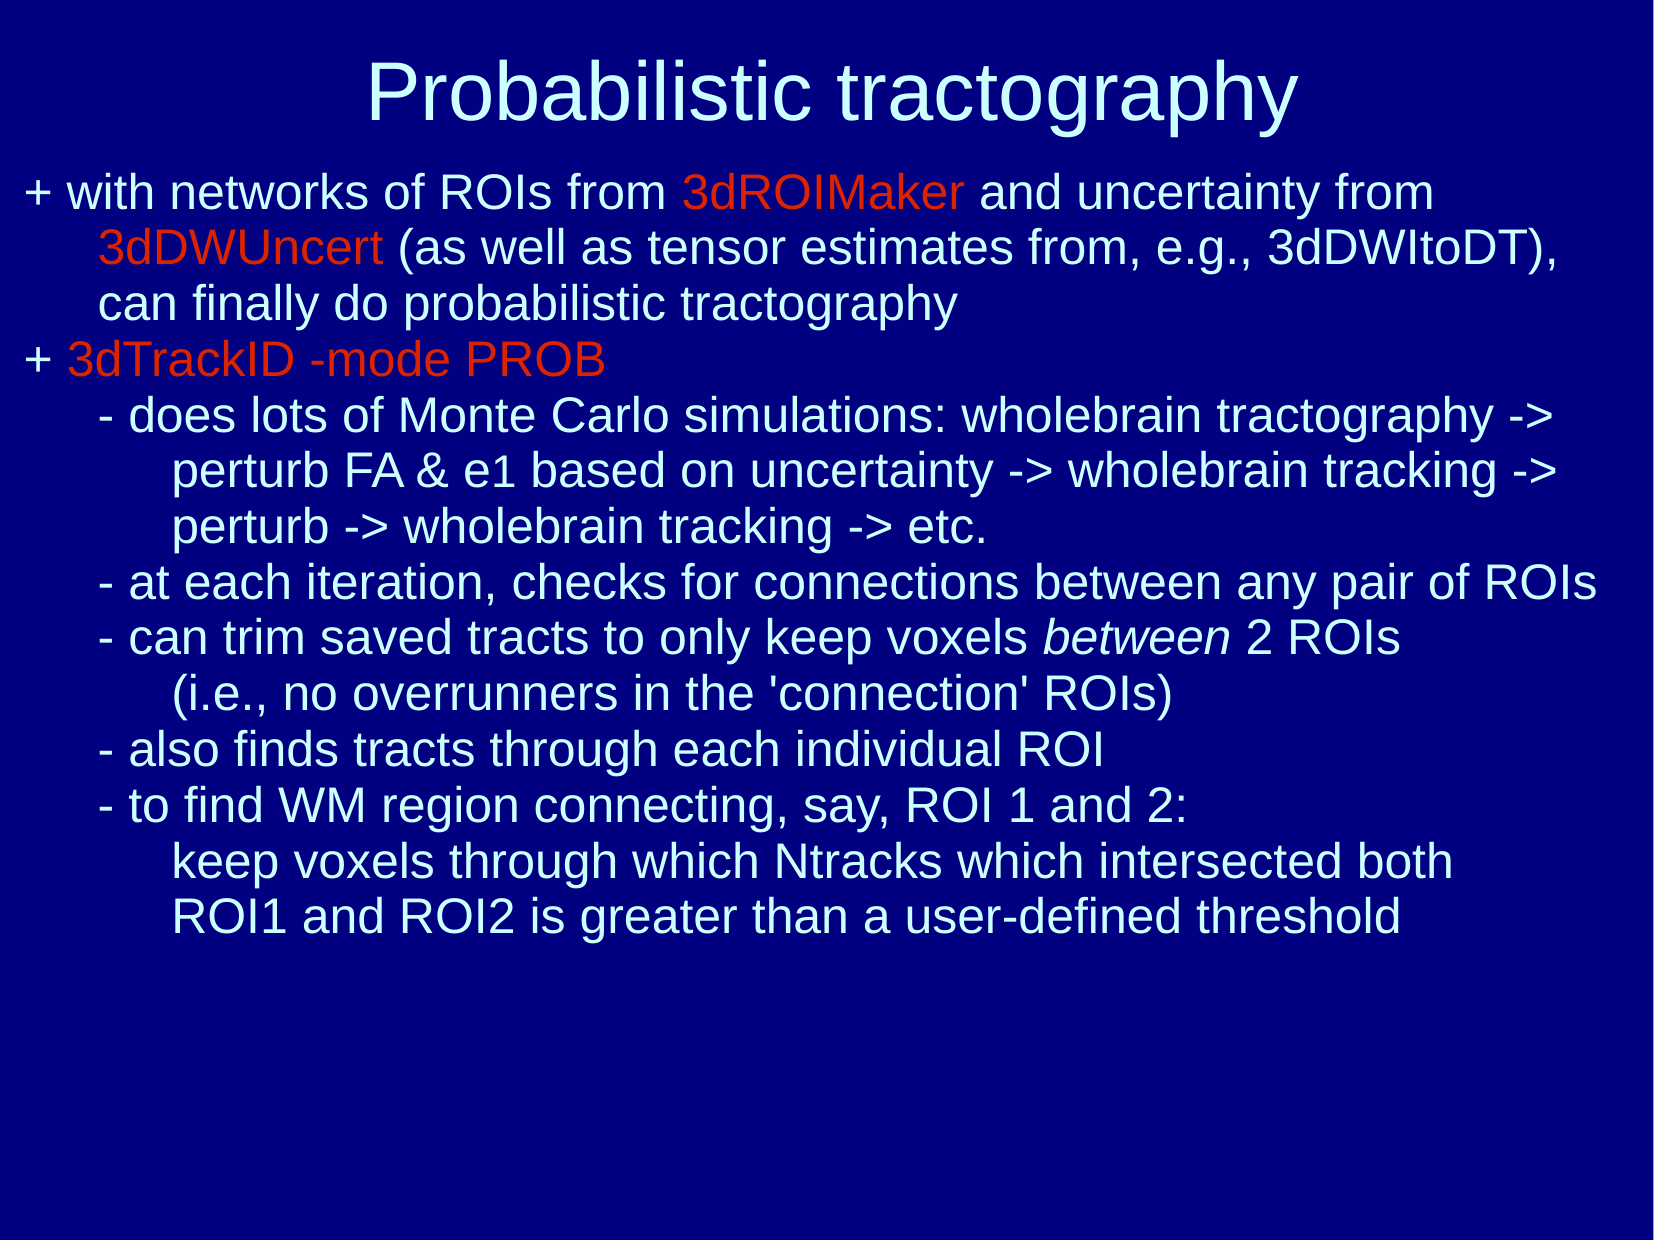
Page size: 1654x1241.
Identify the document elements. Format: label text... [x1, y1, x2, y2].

title Probabilistic tractography [0, 23, 1654, 160]
text_box + with networks of ROIs from 3dROIMaker and uncertainty from 3dDWUncert (as well as tensor estimates from, e.g., 3dDWItoDT), can finally do probabilistic tractography + 3dTrackID -mode PROB - does lots of Monte Carlo simulations: wholebrain tractography -> perturb FA & e1 based on uncertainty -> wholebrain tracking -> perturb -> wholebrain tracking -> etc. - at each iteration, checks for connections between any pair of ROIs - can trim saved tracts to only keep voxels between 2 ROIs (i.e., no overrunners in the 'connection' ROIs) - also finds tracts through each individual ROI - to find WM region connecting, say, ROI 1 and 2: keep voxels through which Ntracks which intersected both ROI1 and ROI2 is greater than a user-defined threshold [8, 160, 1631, 1064]
